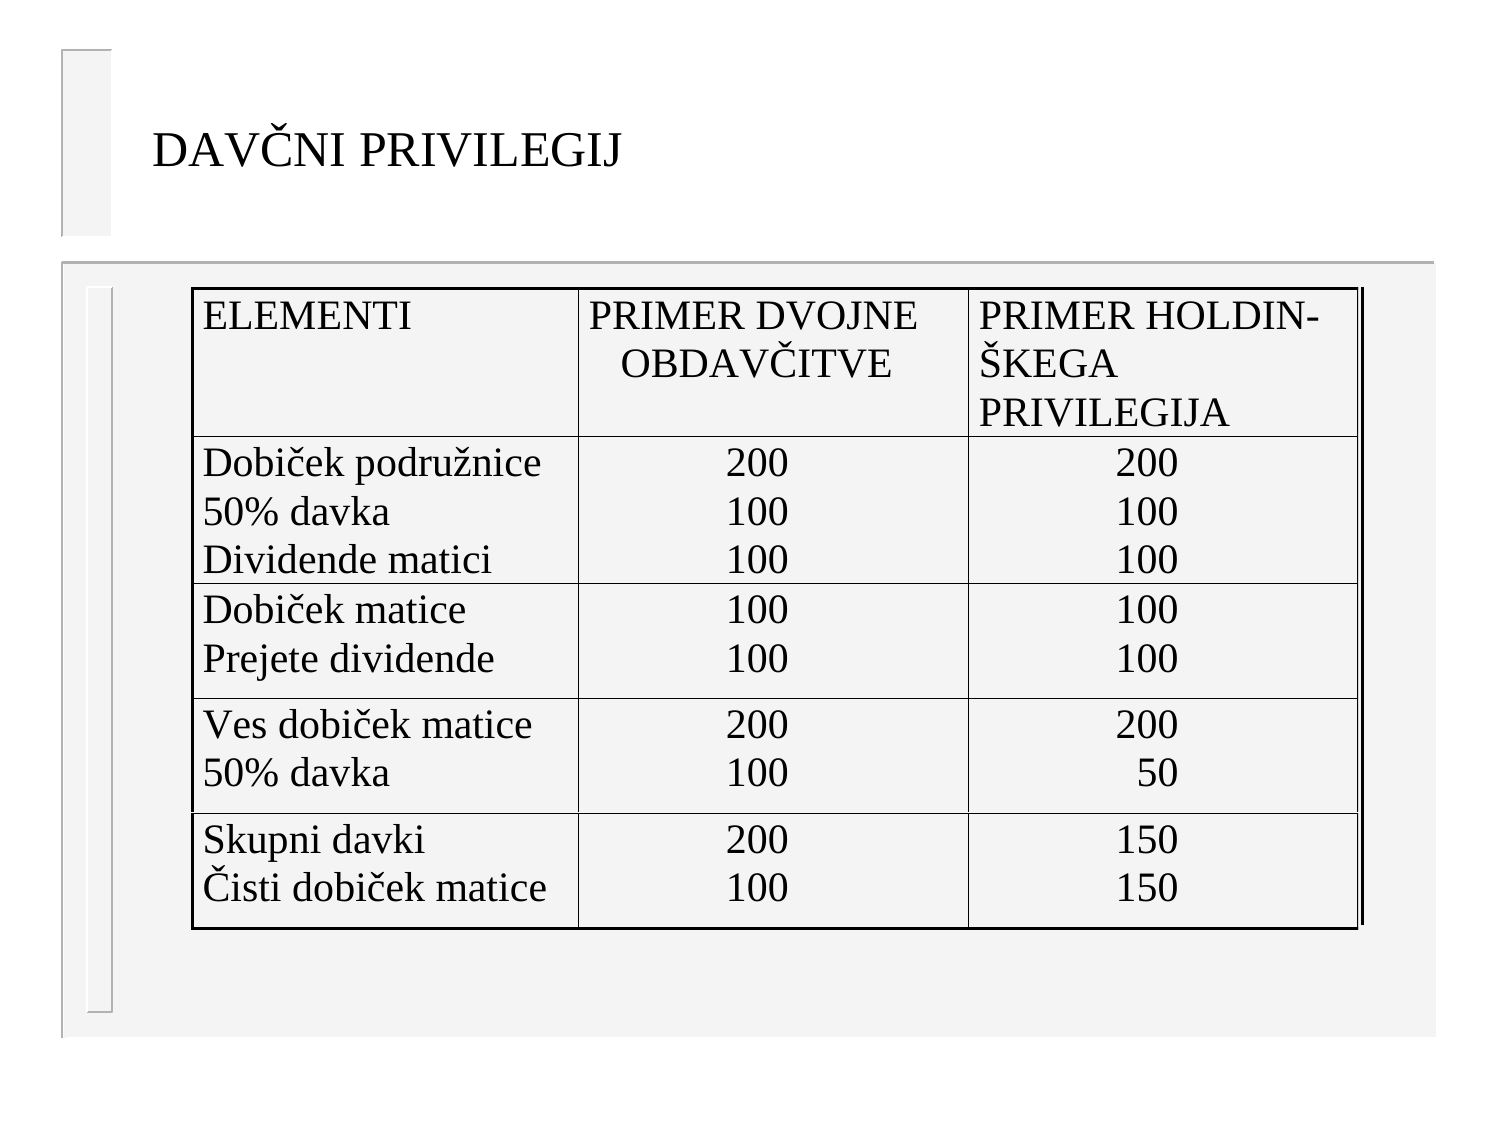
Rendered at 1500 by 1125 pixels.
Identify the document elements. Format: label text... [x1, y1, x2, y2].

chart [188, 287, 1359, 960]
title DAVČNI PRIVILEGIJ [137, 56, 1413, 238]
